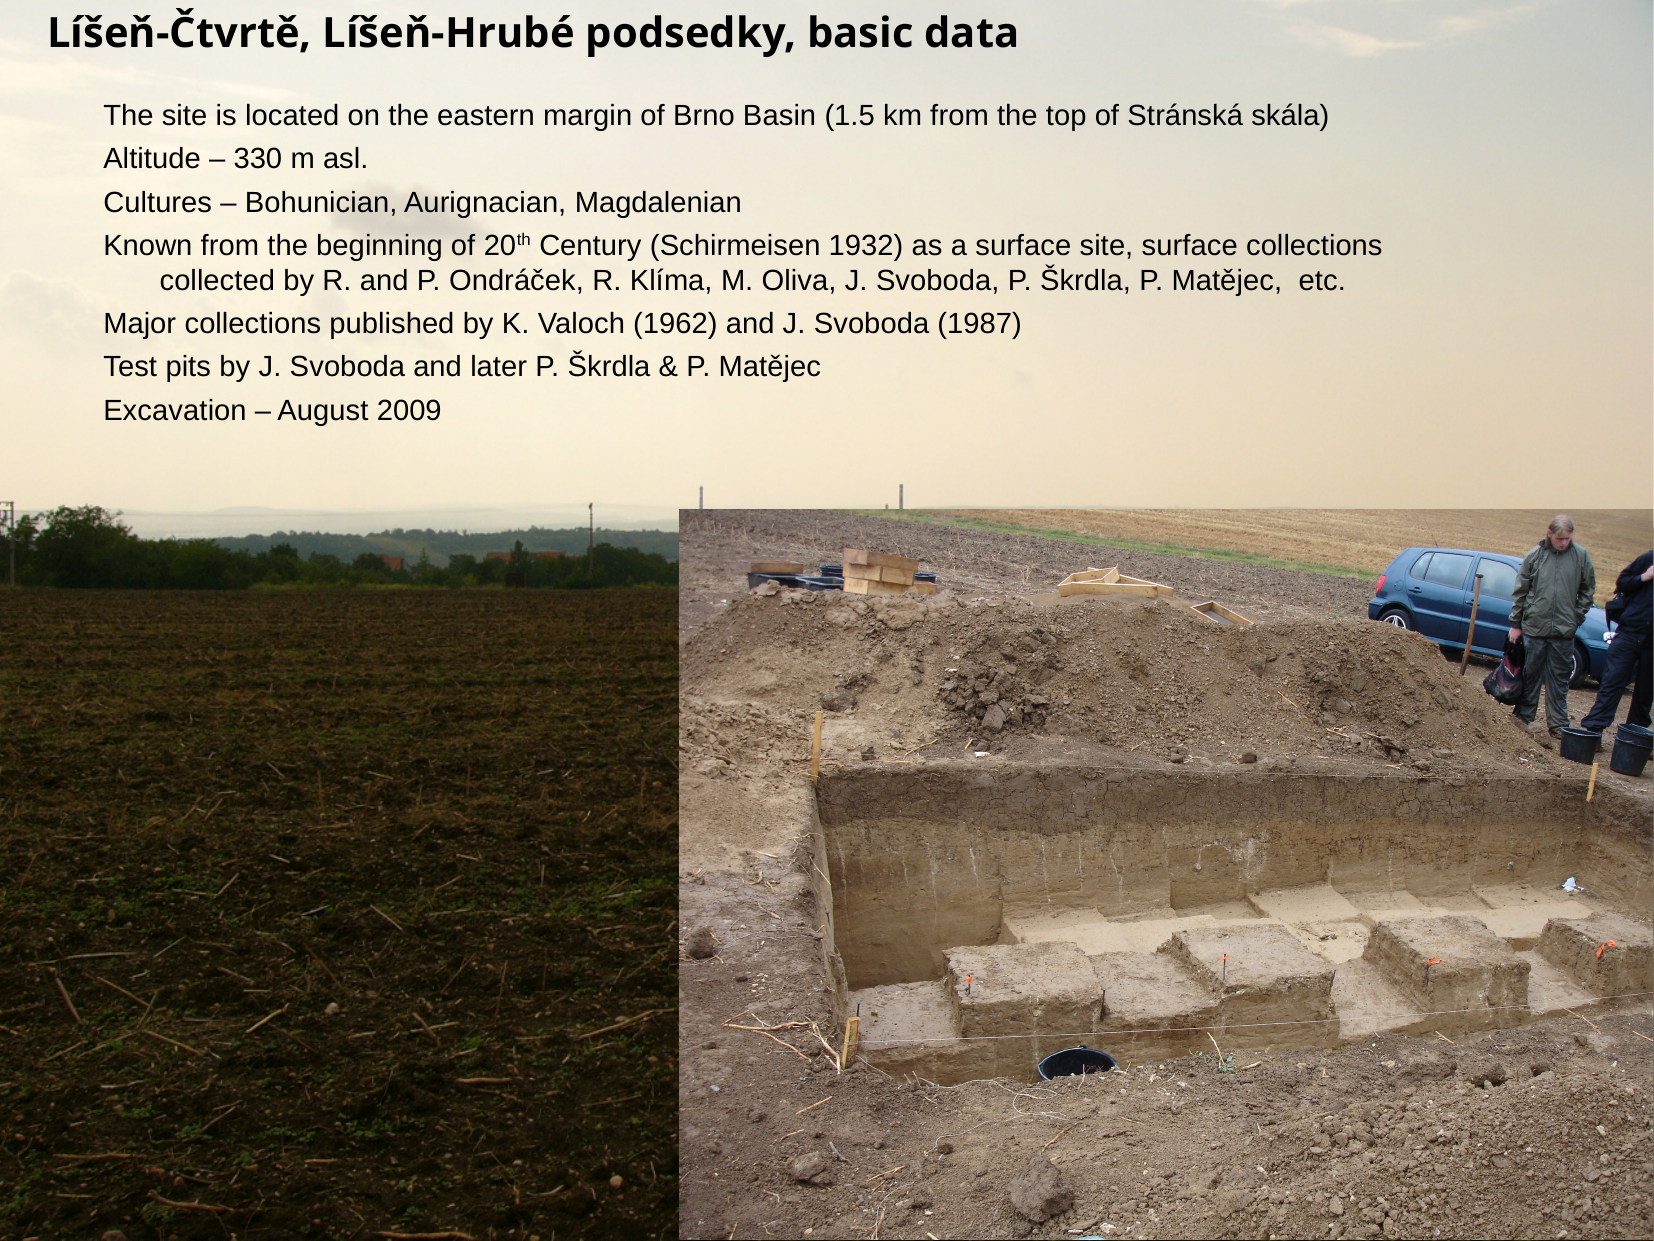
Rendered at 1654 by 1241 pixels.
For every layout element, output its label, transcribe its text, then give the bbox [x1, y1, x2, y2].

title Líšeň-Čtvrtě, Líšeň-Hrubé podsedky, basic data [47, 0, 1536, 62]
picture [0, 0, 1654, 1241]
